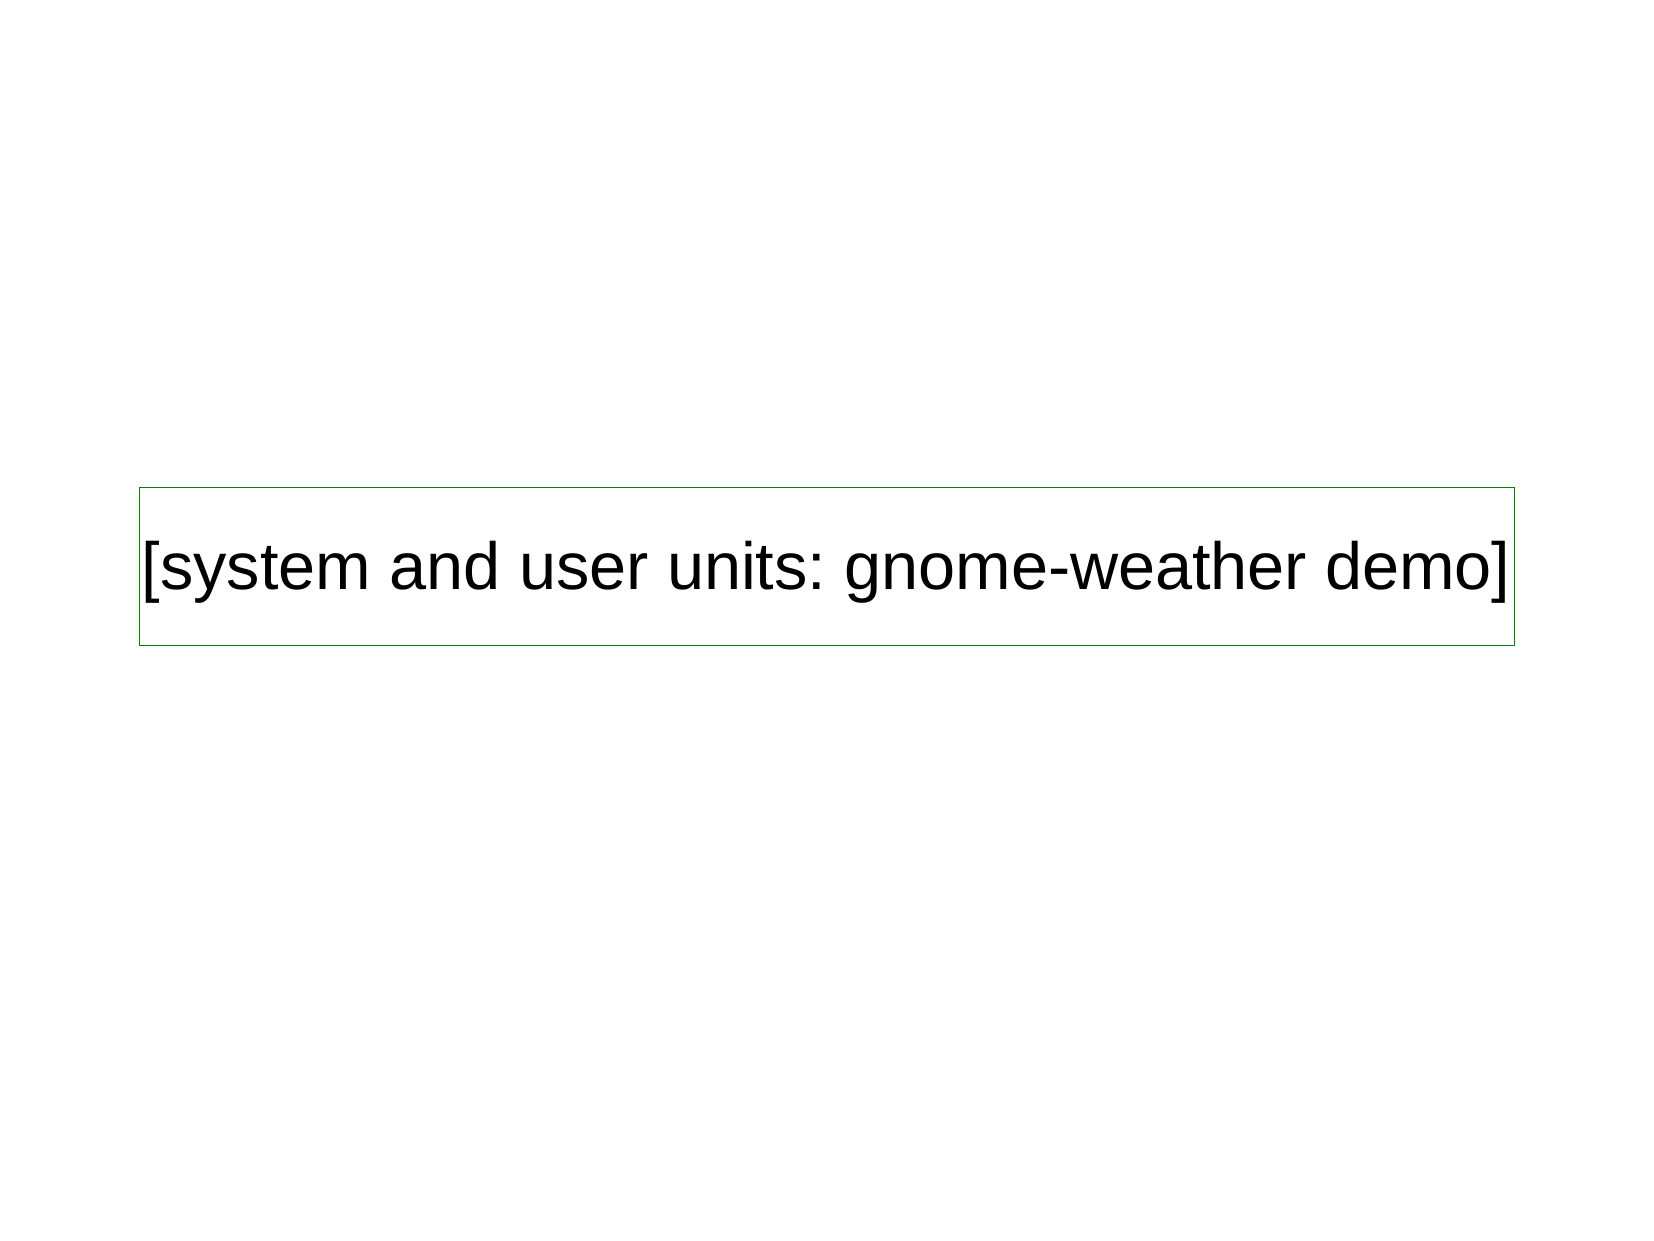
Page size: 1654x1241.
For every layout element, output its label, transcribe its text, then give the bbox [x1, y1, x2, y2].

subtitle [system and user units: gnome-weather demo] [139, 487, 1515, 646]
